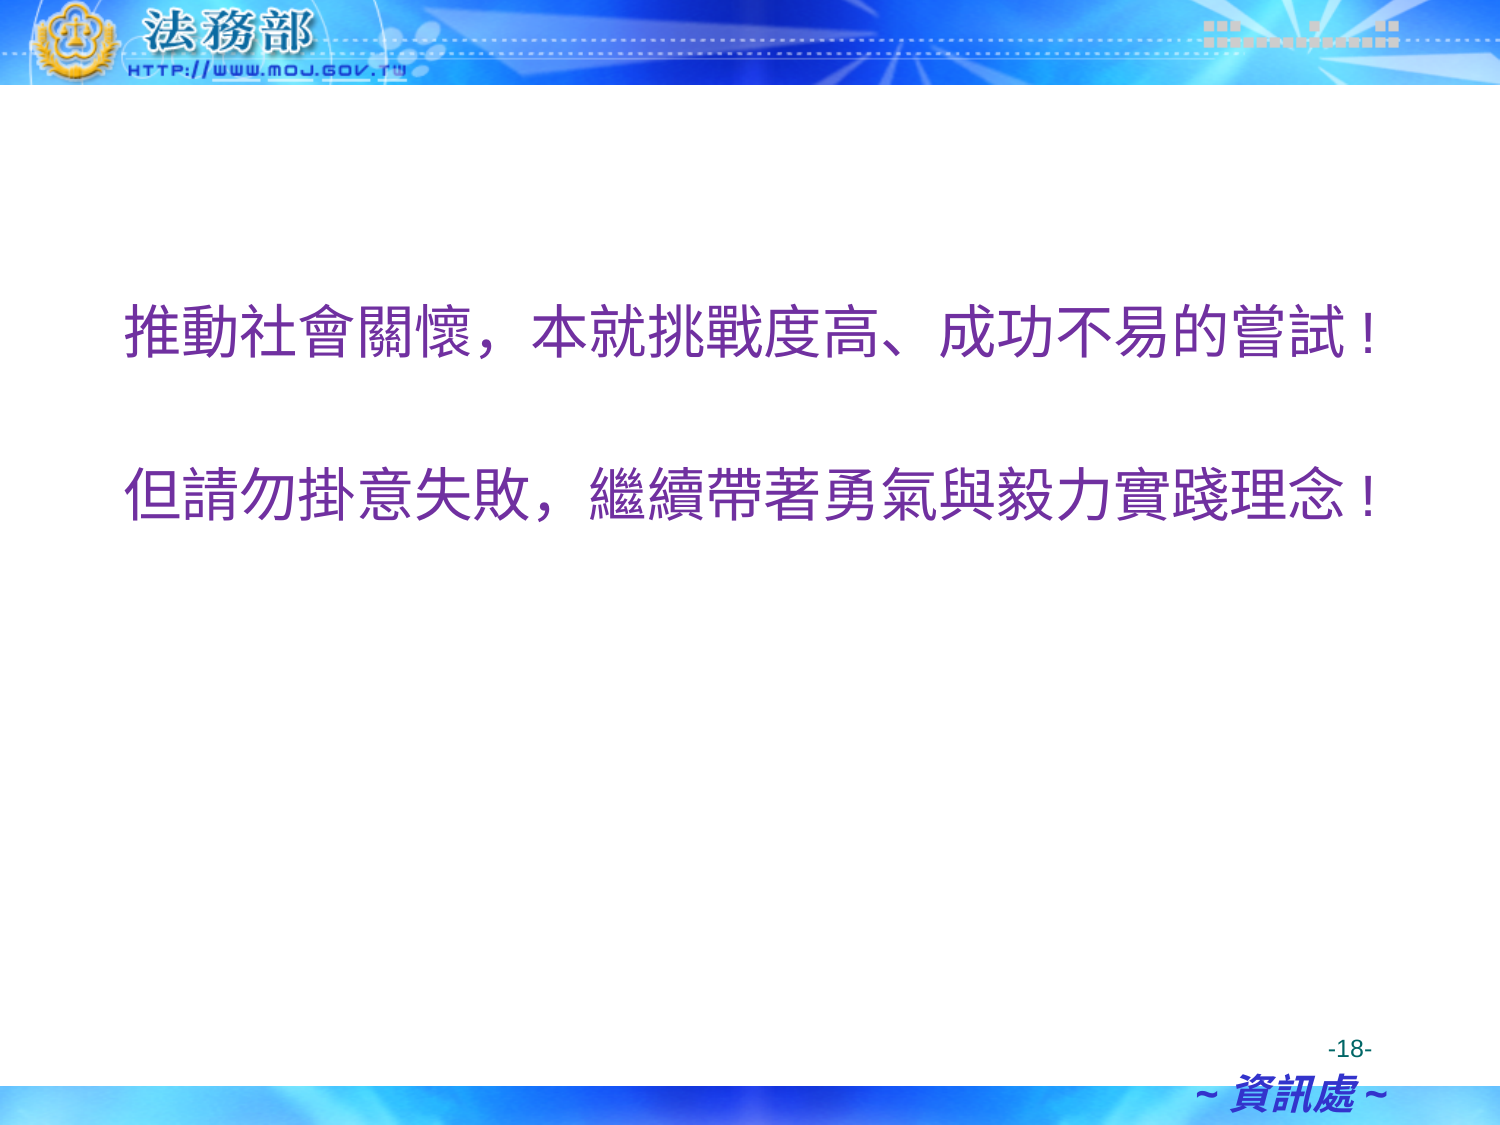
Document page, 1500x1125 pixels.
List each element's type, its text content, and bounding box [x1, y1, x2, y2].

text_box -<number>- [1074, 1024, 1388, 1100]
picture [1319, 1103, 1326, 1109]
picture [1332, 1100, 1338, 1108]
picture [0, 1086, 1500, 1125]
list 推動社會關懷，本就挑戰度高、成功不易的嘗試! 但請勿掛意失敗，繼續帶著勇氣與毅力實踐理念! [99, 287, 1400, 1013]
picture [0, 0, 1500, 85]
